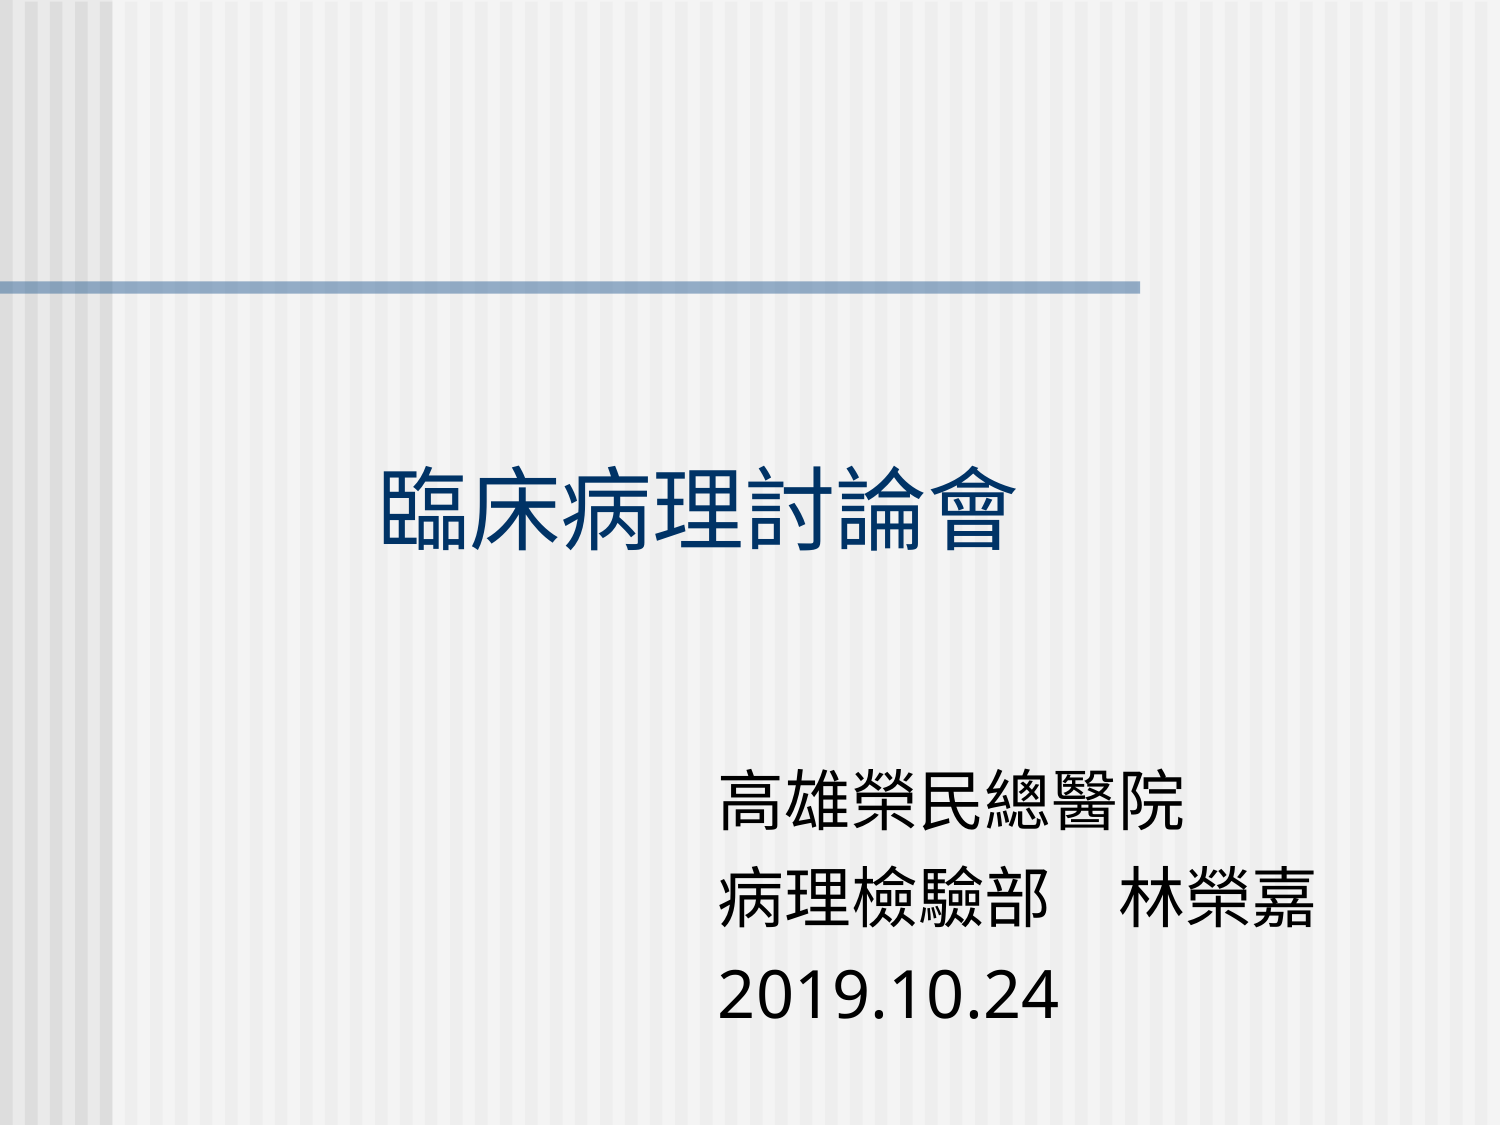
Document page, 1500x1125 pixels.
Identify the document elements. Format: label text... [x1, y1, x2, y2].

subtitle 高雄榮民總醫院 病理檢驗部 林榮嘉 2019.10.24 [702, 751, 1428, 1040]
title 臨床病理討論會 [88, 444, 1364, 570]
